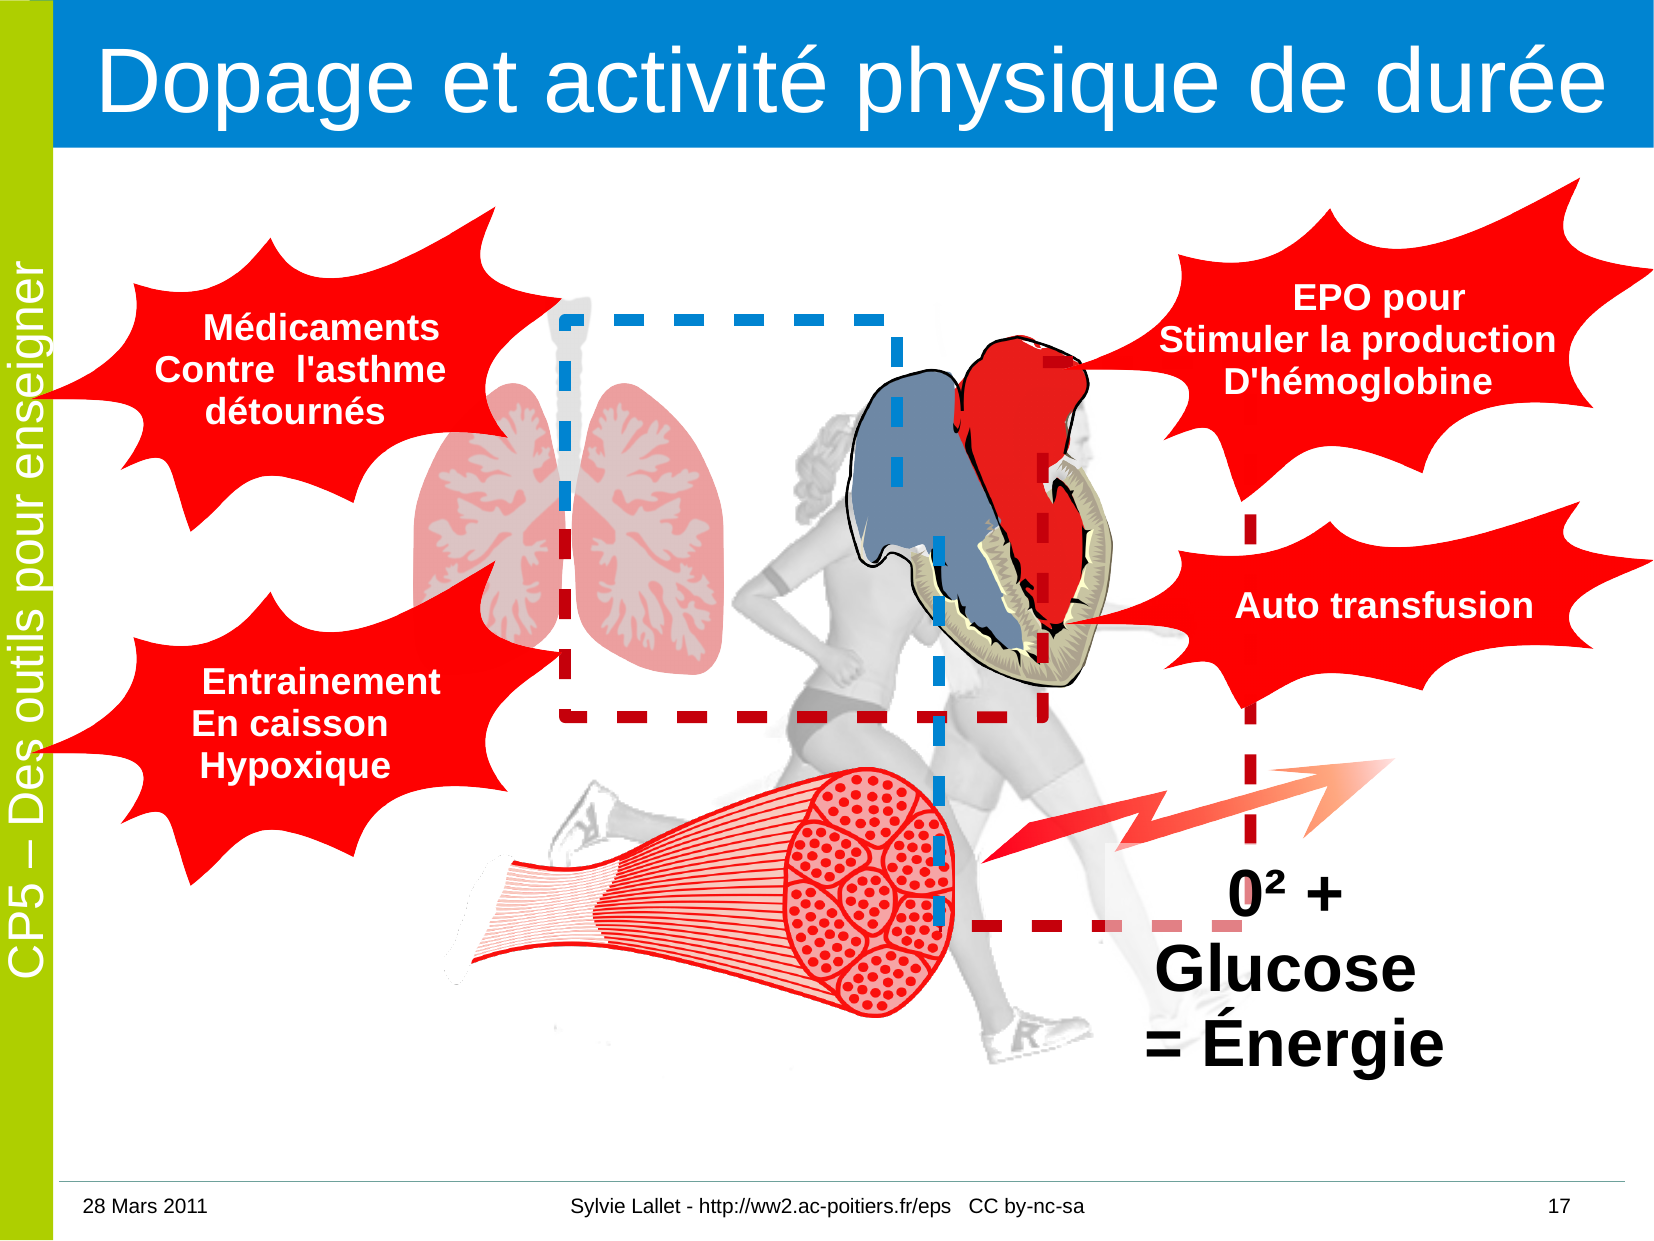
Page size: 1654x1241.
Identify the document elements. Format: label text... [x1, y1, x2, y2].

picture [29, 206, 955, 1018]
picture [845, 177, 1654, 709]
title Dopage et activité physique de durée [82, 21, 1625, 141]
picture [980, 758, 1396, 864]
text_box 0² + Glucose = Énergie [1105, 843, 1506, 1123]
